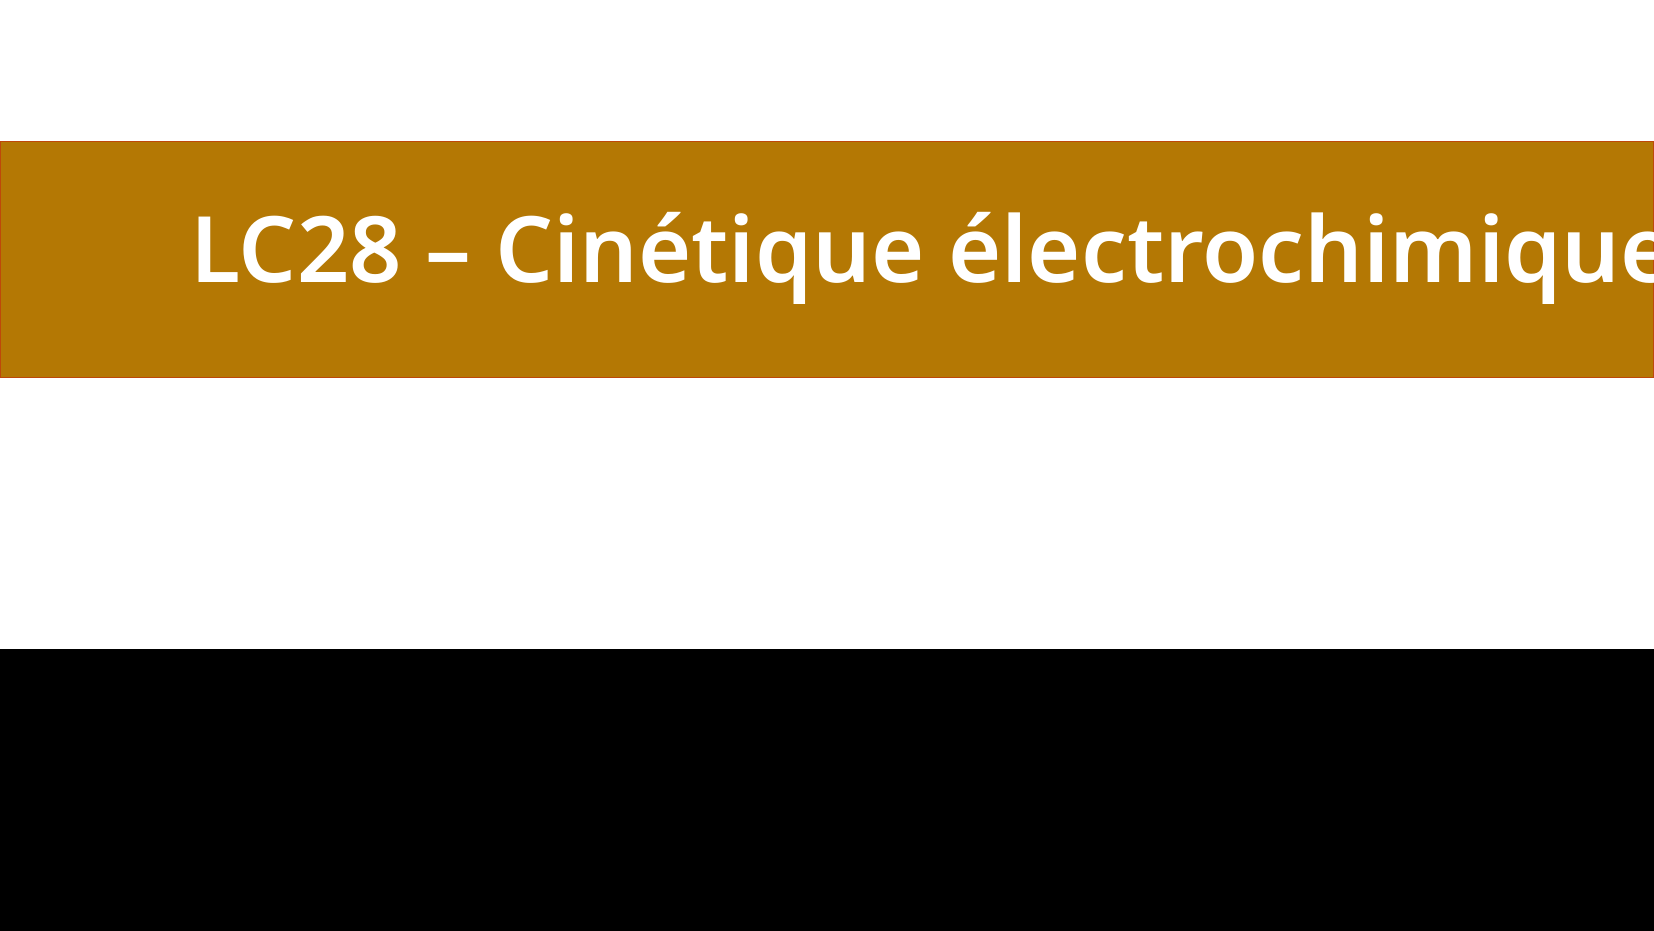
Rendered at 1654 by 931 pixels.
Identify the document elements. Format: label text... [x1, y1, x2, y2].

text_box [1636, 260, 1654, 274]
text_box LC28 – Cinétique électrochimique [175, 177, 1560, 319]
text_box [1637, 240, 1654, 252]
text_box [0, 649, 1654, 931]
text_box [0, 141, 1654, 378]
